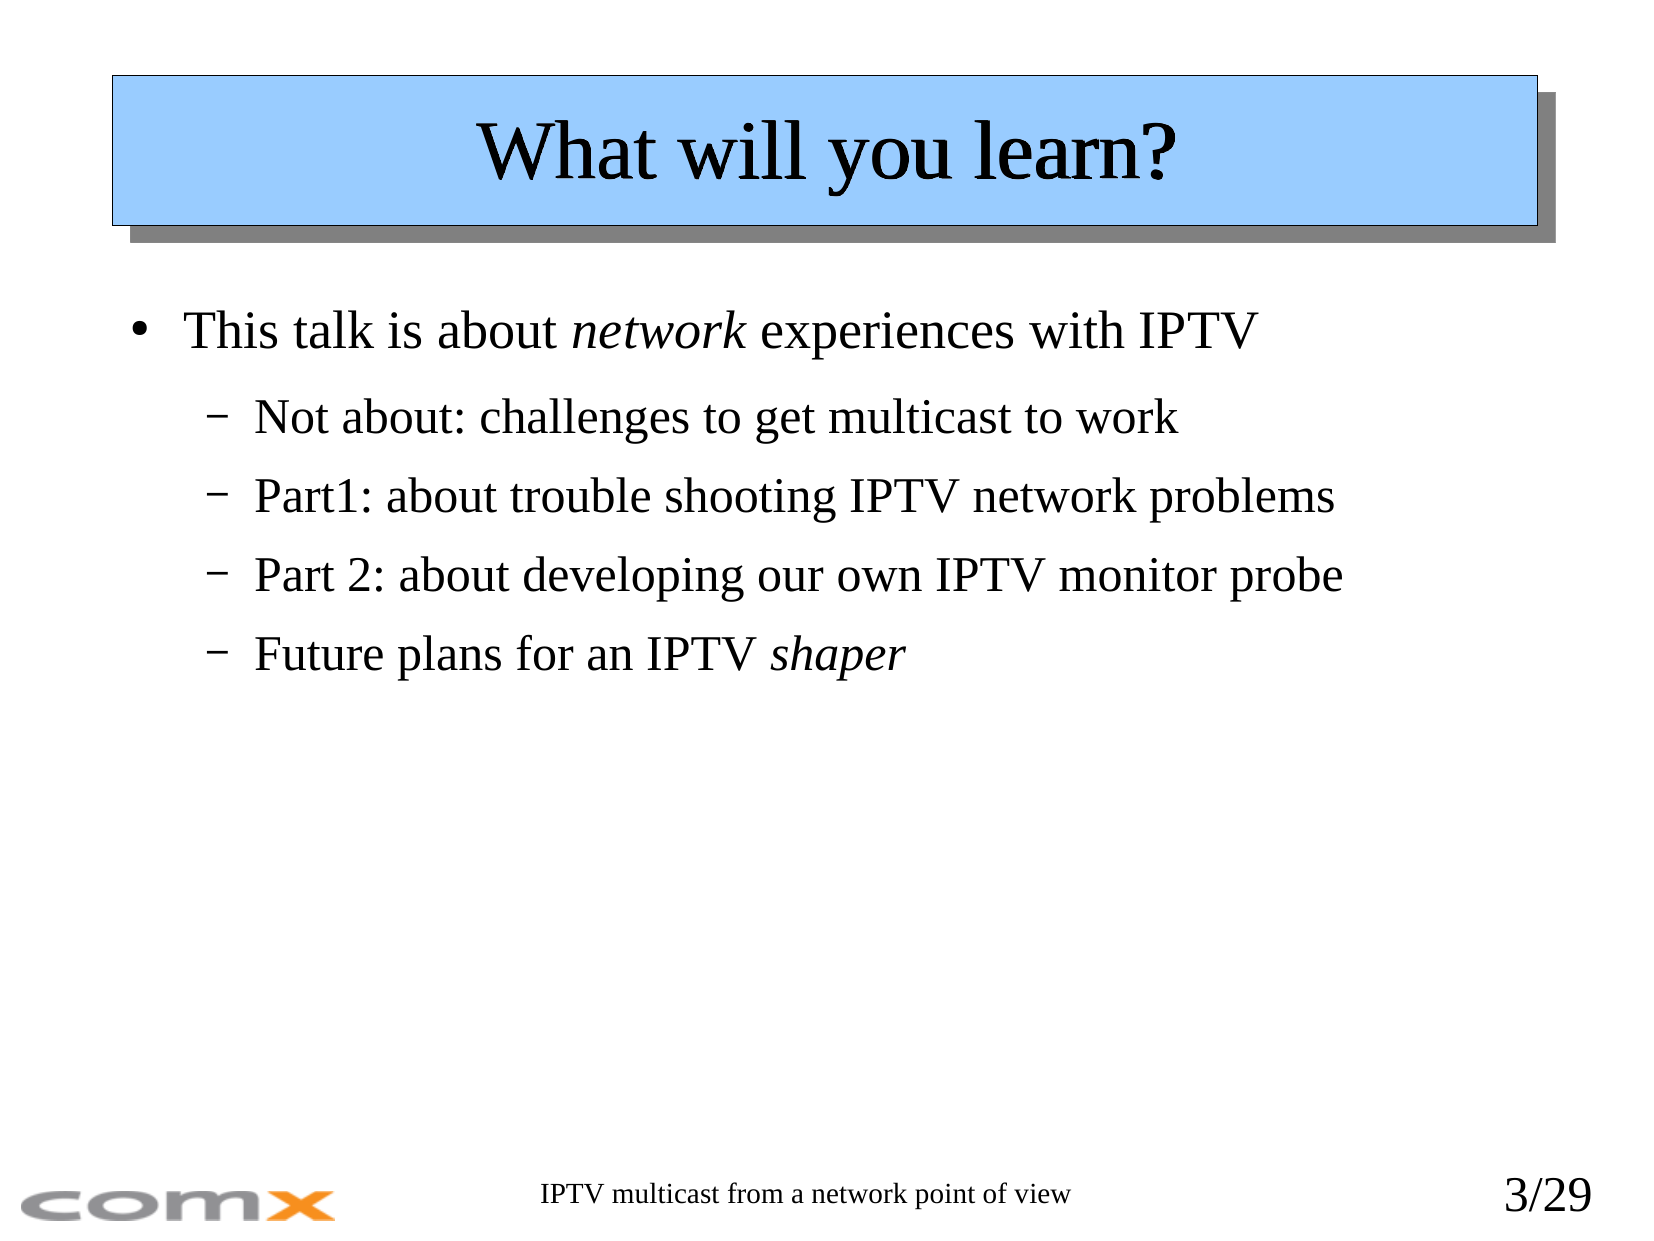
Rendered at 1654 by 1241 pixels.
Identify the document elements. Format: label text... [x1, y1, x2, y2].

list This talk is about network experiences with IPTV Not about: challenges to get multicast to work Part1: about trouble shooting IPTV network problems Part 2: about developing our own IPTV monitor probe Future plans for an IPTV shaper [112, 300, 1538, 1088]
title What will you learn? [116, 75, 1538, 226]
picture [21, 1191, 335, 1221]
